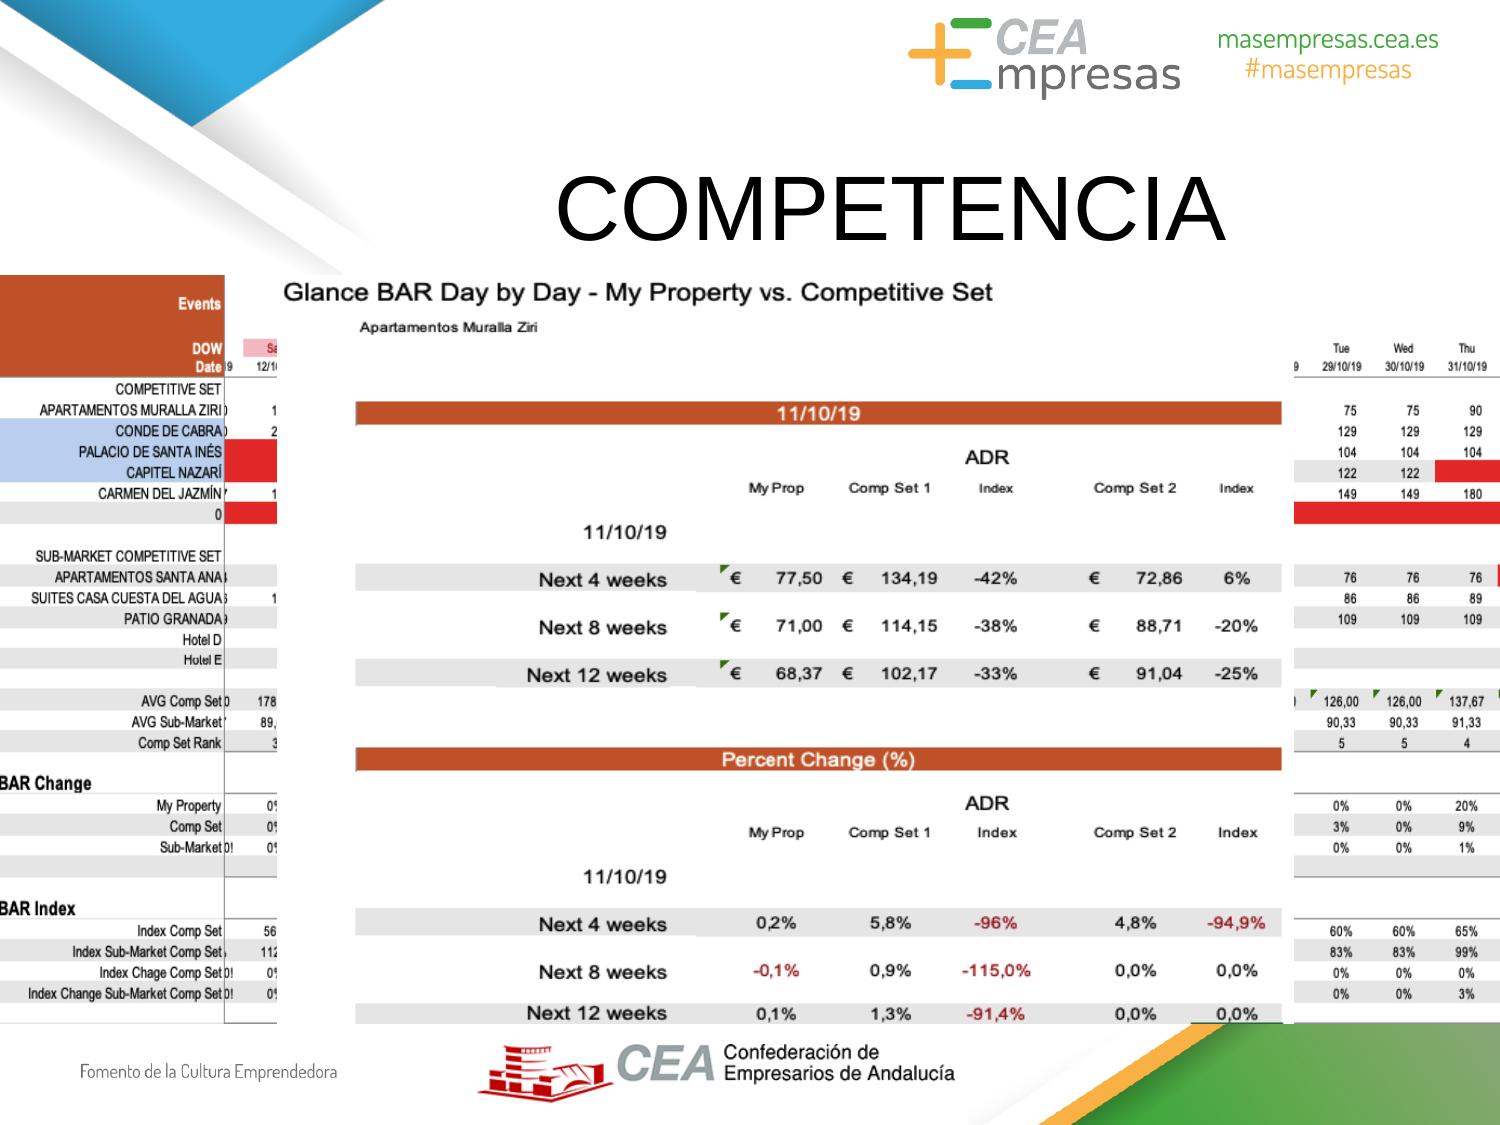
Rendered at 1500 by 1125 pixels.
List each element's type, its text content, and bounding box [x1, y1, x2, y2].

picture [81, 1063, 337, 1082]
picture [0, 0, 1500, 1125]
picture [908, 18, 1180, 100]
text_box COMPETENCIA [253, 118, 1500, 289]
picture [1216, 32, 1441, 87]
picture [476, 1044, 955, 1103]
